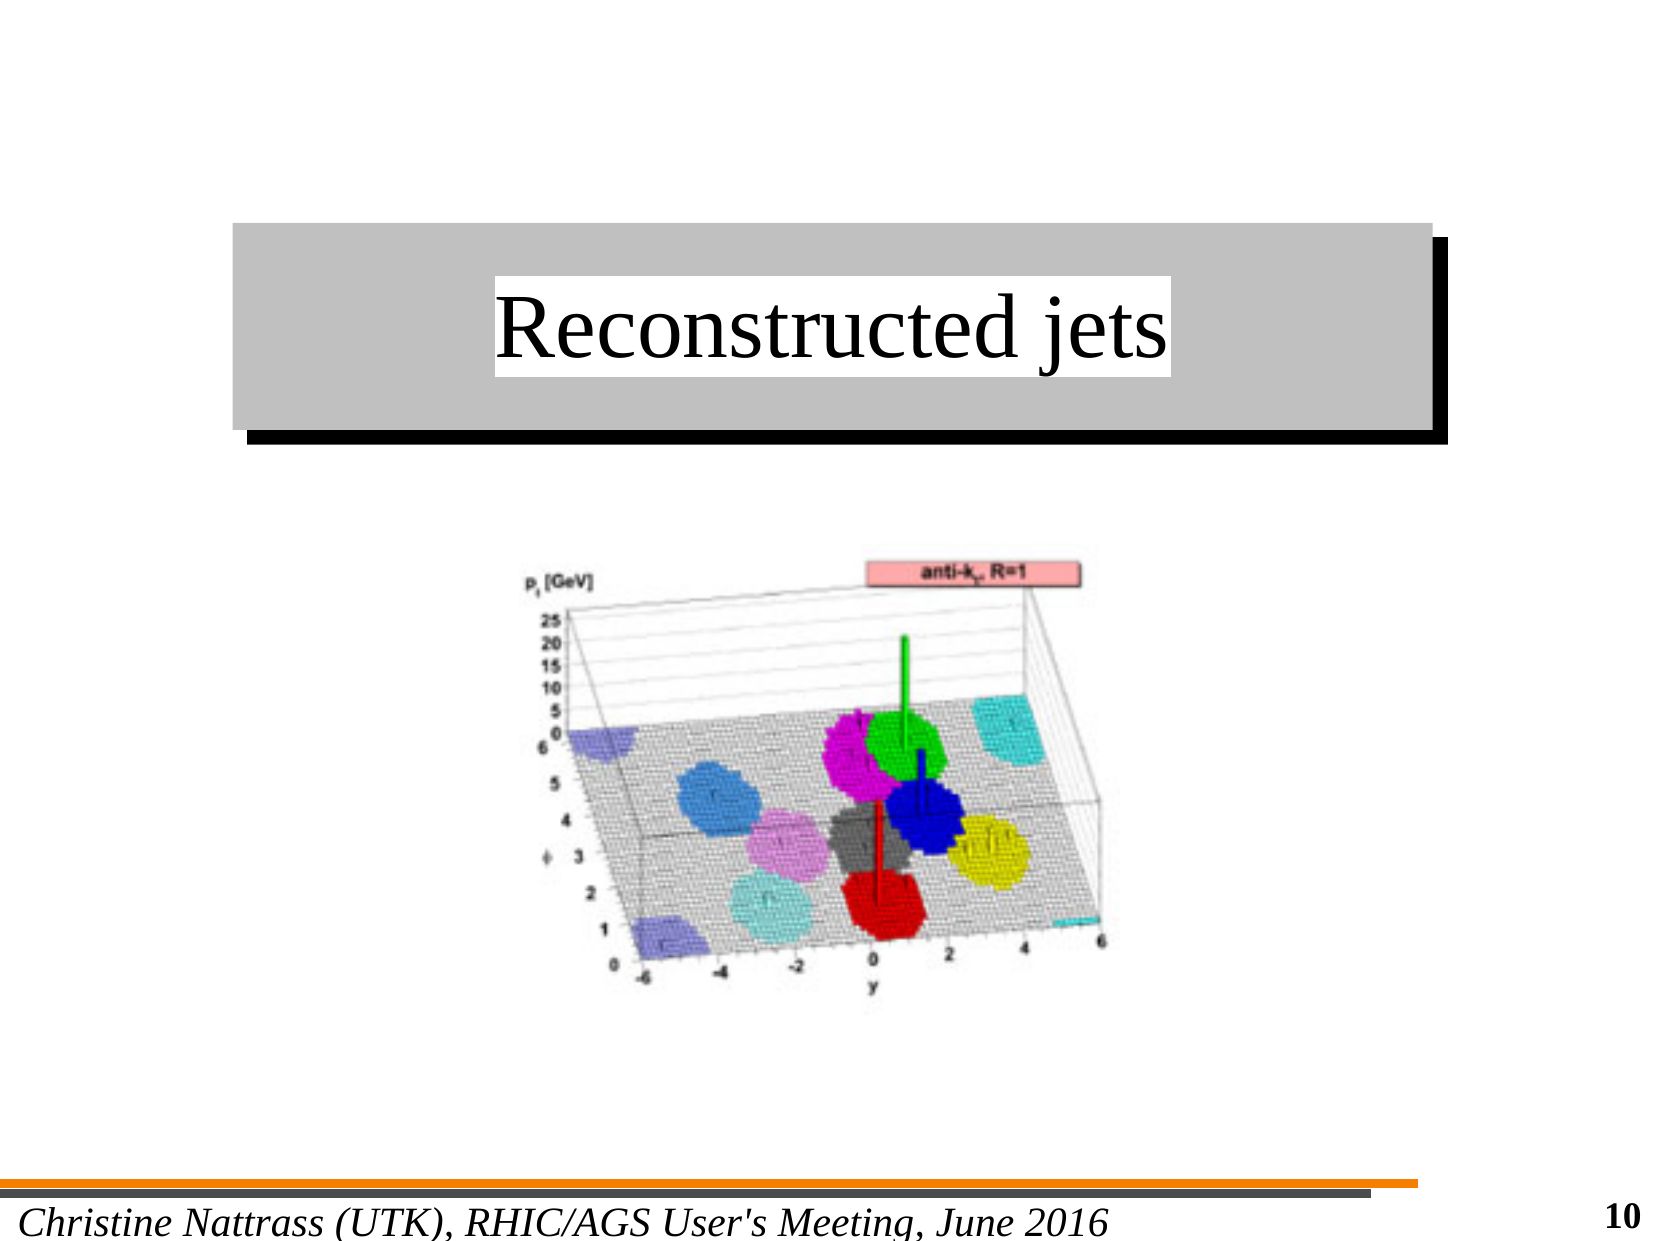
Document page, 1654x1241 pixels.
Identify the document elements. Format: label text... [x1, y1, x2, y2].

picture [519, 543, 1120, 1015]
title Reconstructed jets [232, 222, 1433, 430]
